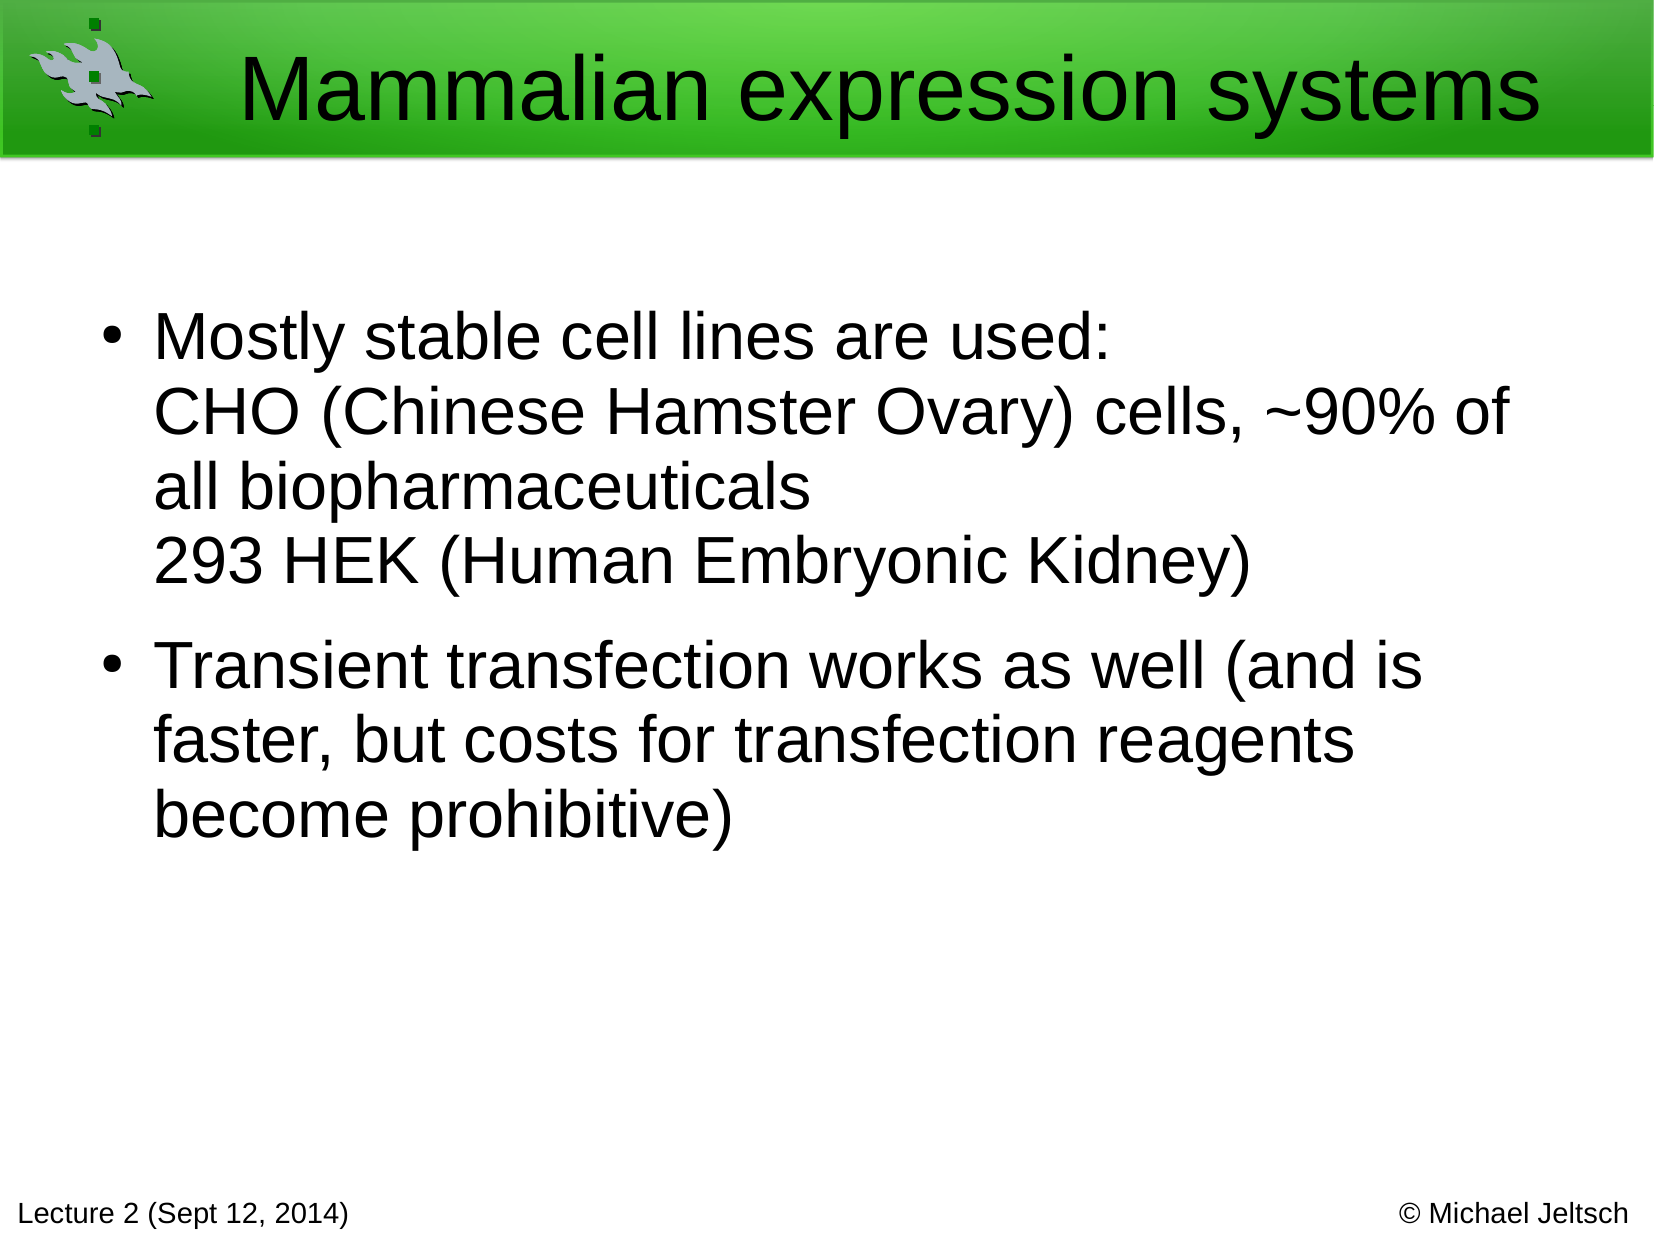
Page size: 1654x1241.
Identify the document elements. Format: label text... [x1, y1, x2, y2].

title Mammalian expression systems [212, 17, 1571, 160]
list Mostly stable cell lines are used: CHO (Chinese Hamster Ovary) cells, ~90% of all biopharmaceuticals 293 HEK (Human Embryonic Kidney) Transient transfection works as well (and is faster, but costs for transfection reagents become prohibitive) [82, 299, 1571, 1019]
